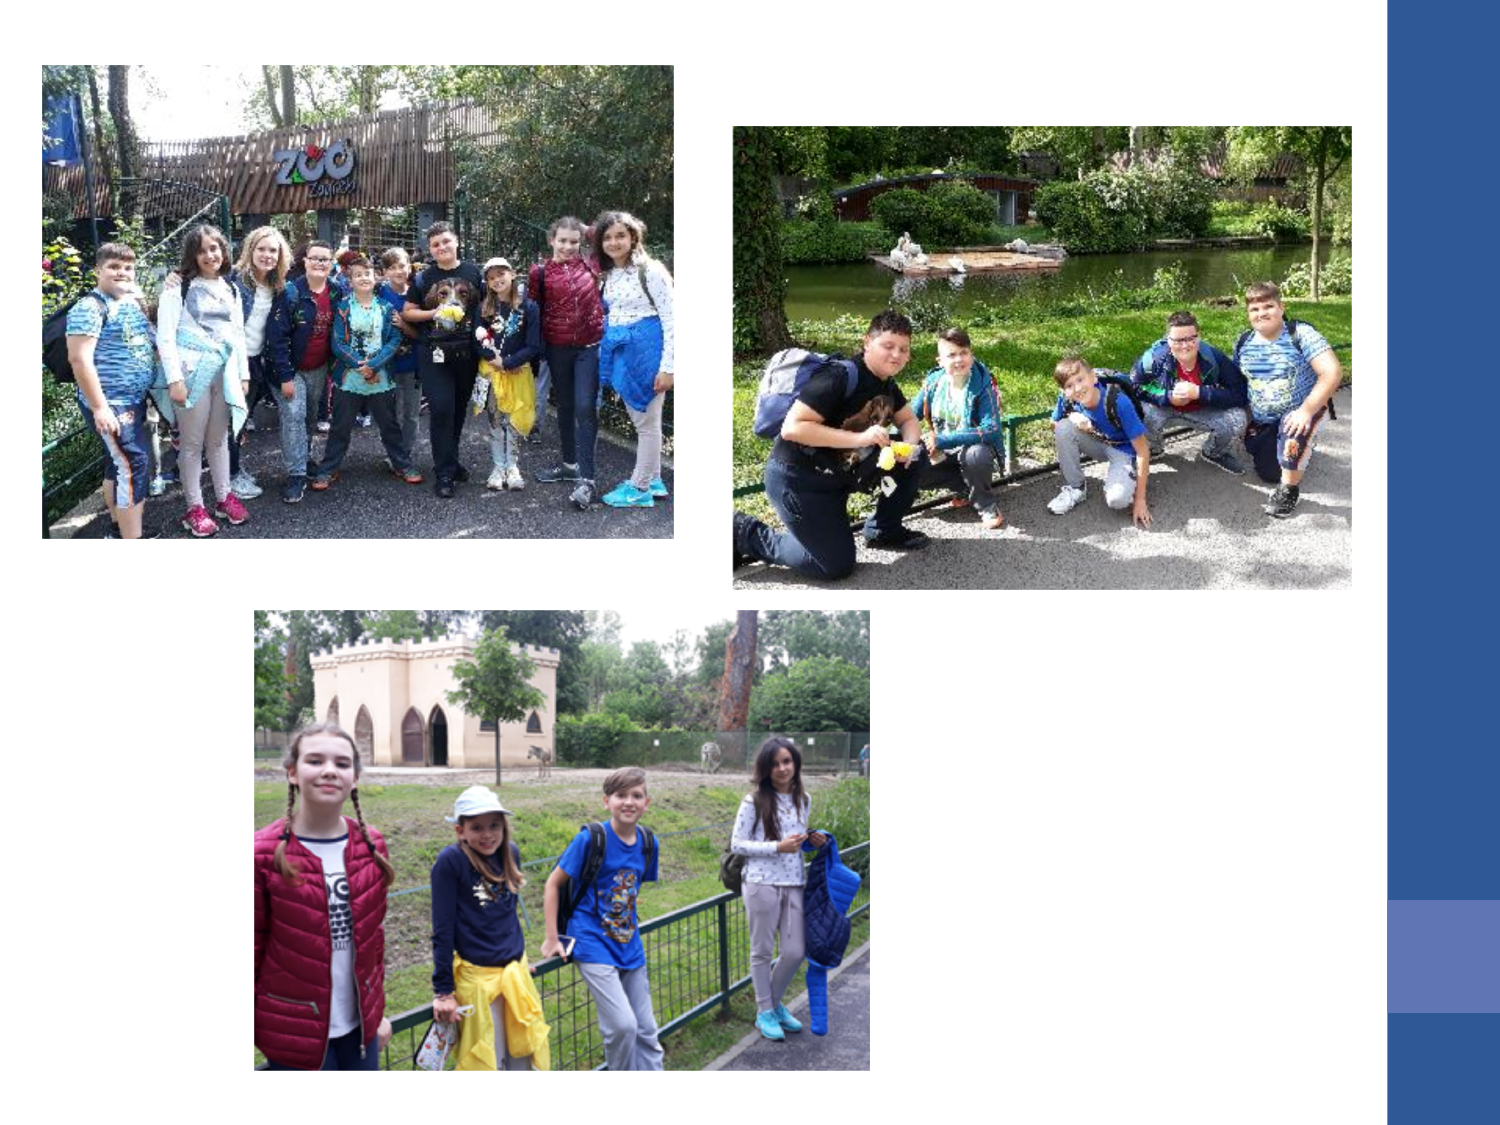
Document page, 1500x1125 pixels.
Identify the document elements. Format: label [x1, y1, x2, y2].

picture [41, 64, 674, 539]
picture [253, 609, 870, 1071]
picture [732, 125, 1352, 590]
